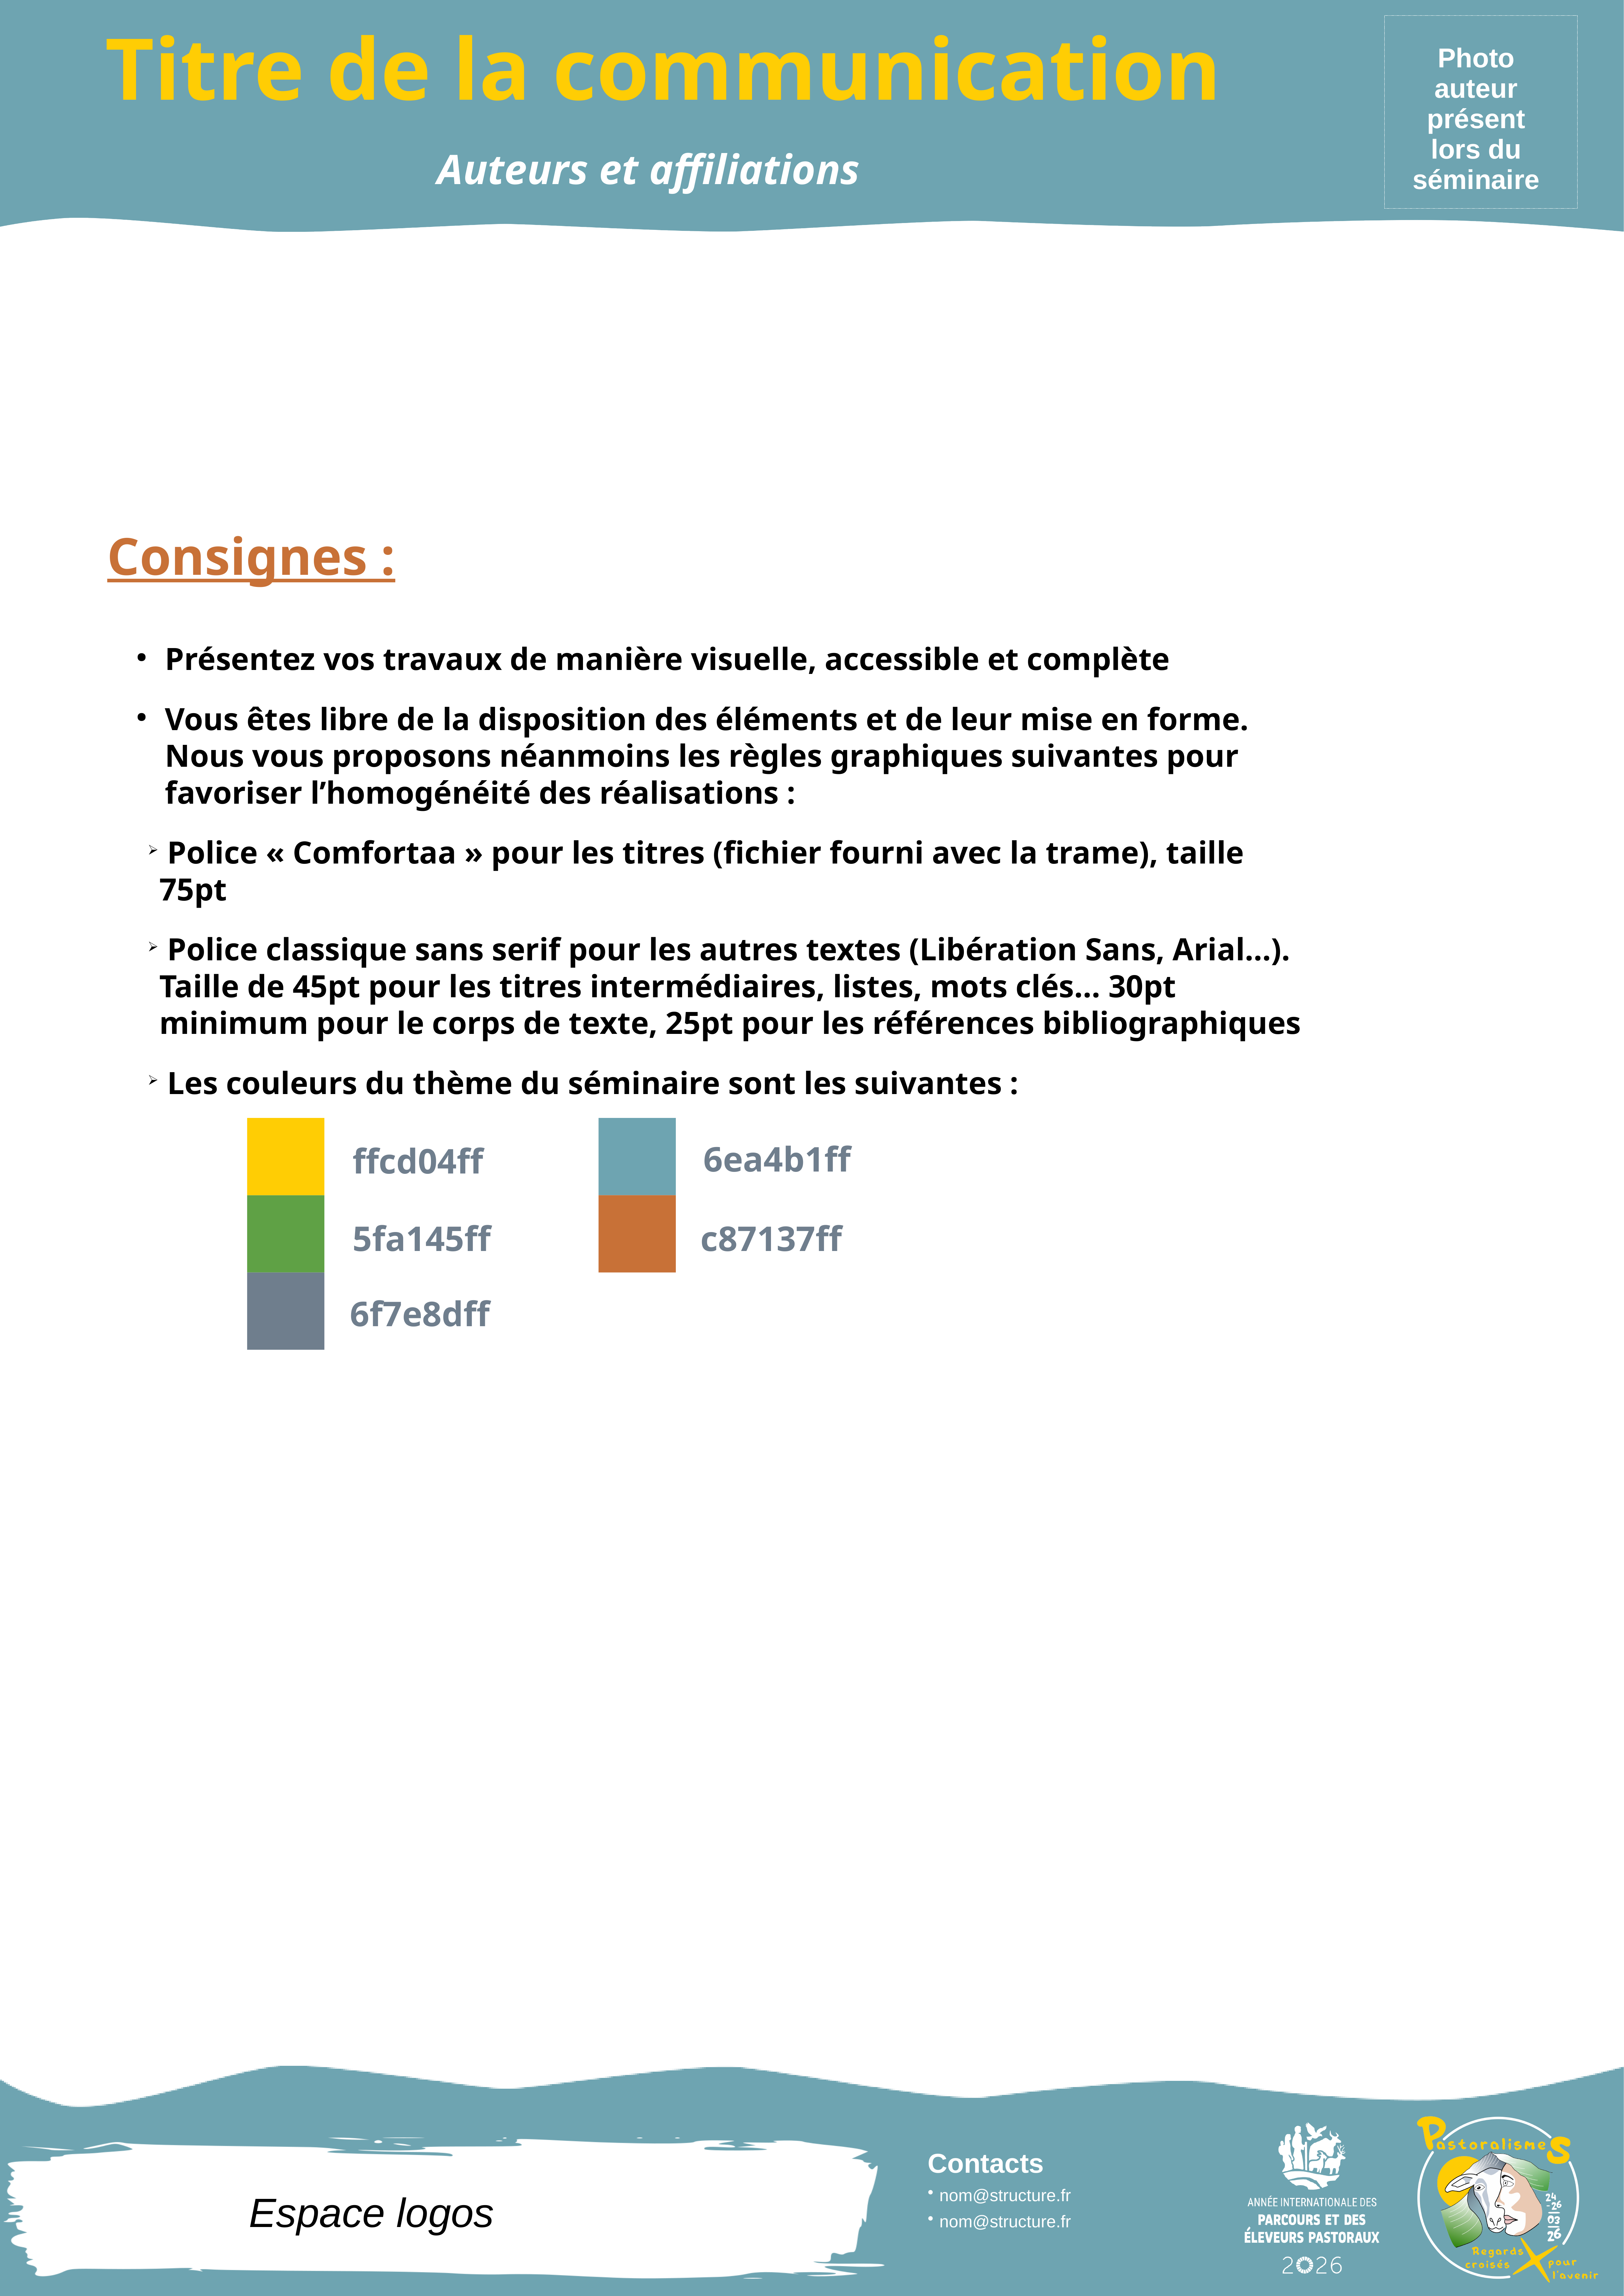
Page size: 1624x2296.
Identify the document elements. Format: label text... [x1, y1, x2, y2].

text_box 5fa145ff [334, 1214, 510, 1273]
text_box Contacts nom@structure.fr nom@structure.fr [923, 2143, 1151, 2273]
text_box Titre de la communication [0, 15, 1359, 116]
text_box Consignes : [102, 521, 633, 607]
text_box Espace logos [29, 2184, 714, 2252]
text_box [598, 1118, 676, 1273]
text_box ffcd04ff [330, 1137, 506, 1195]
text_box Présentez vos travaux de manière visuelle, accessible et complète Vous êtes libre de la disposition des éléments et de leur mise en forme. Nous vous proposons néanmoins les règles graphiques suivantes pour favoriser l’homogénéité des réalisations : Police « Comfortaa » pour les titres (fichier fourni avec la trame), taille 75pt Police classique sans serif pour les autres textes (Libération Sans, Arial…). Taille de 45pt pour les titres intermédiaires, listes, mots clés… 30pt minimum pour le corps de texte, 25pt pour les références bibliographiques Les couleurs du thème du séminaire sont les suivantes : [131, 637, 1313, 1082]
text_box [247, 1118, 325, 1350]
text_box c87137ff [683, 1214, 859, 1273]
text_box Auteurs et affiliations [100, 135, 1197, 201]
text_box 6ea4b1ff [689, 1135, 865, 1193]
picture [0, 2066, 1624, 2296]
picture [0, 0, 1624, 232]
text_box 6f7e8dff [332, 1290, 508, 1348]
